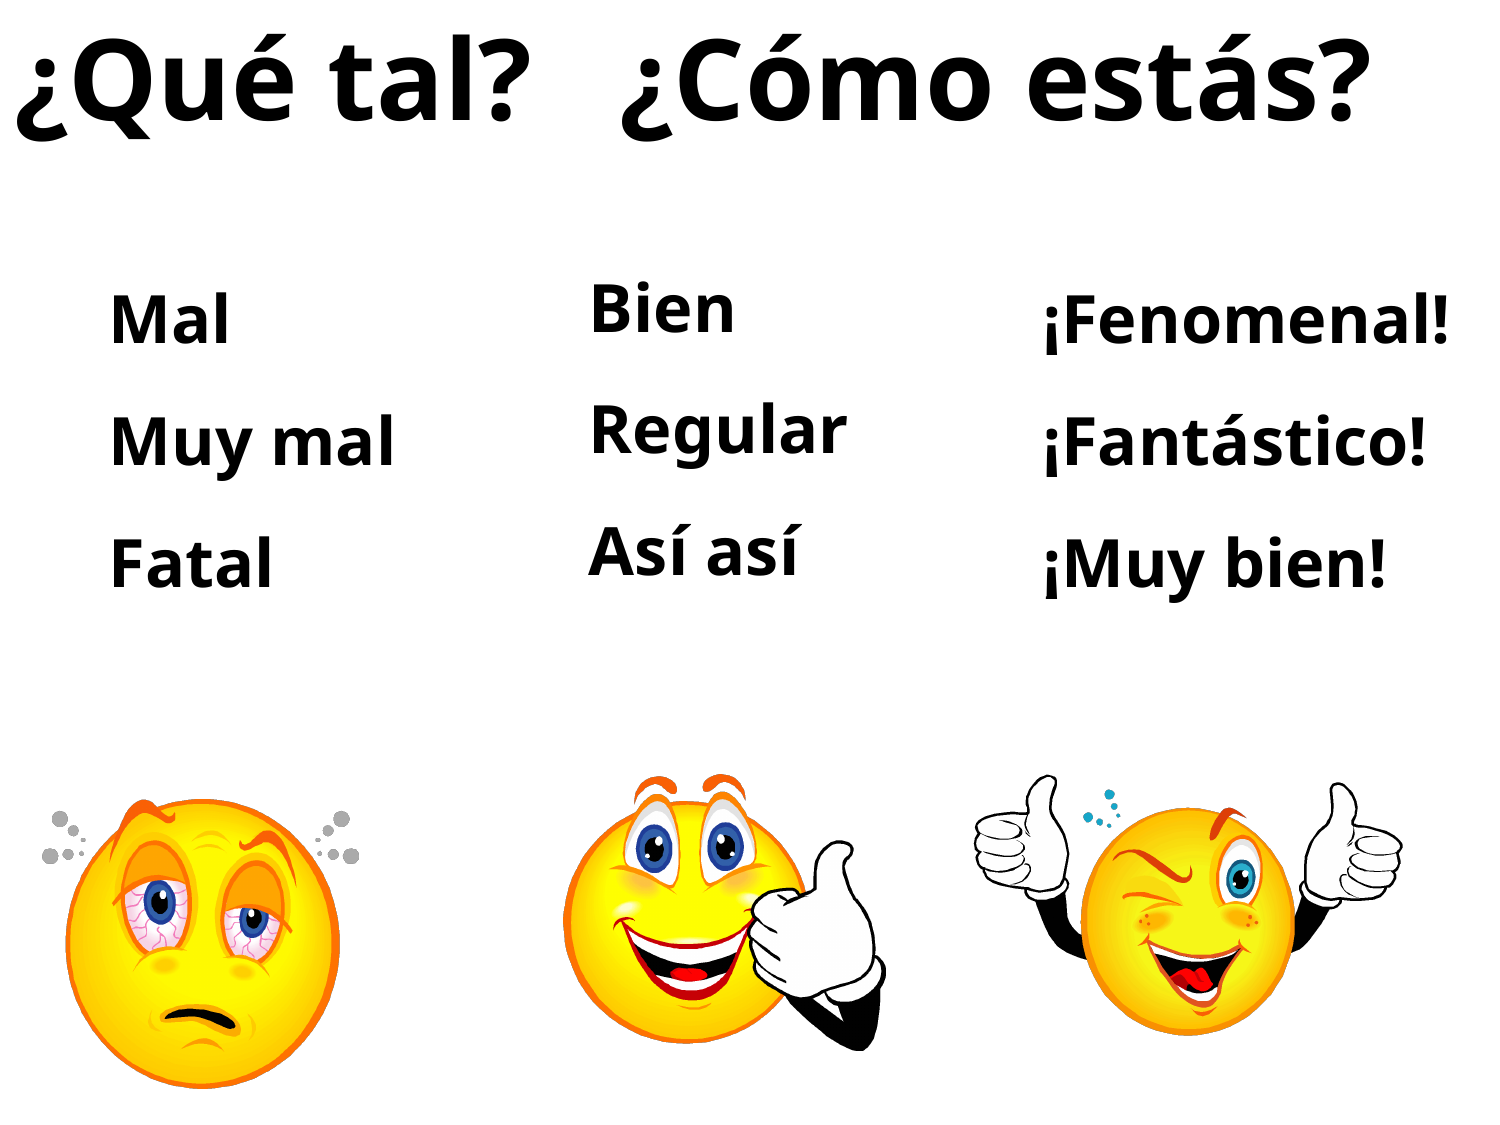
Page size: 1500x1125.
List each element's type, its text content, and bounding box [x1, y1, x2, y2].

picture [41, 798, 360, 1090]
text_box ¿Qué tal? ¿Cómo estás? [0, 0, 1500, 151]
text_box Bien Regular Así así [574, 257, 1047, 597]
text_box ¡Fenomenal! ¡Fantástico! ¡Muy bien! [1027, 269, 1500, 609]
text_box Mal Muy mal Fatal [93, 269, 567, 609]
picture [972, 773, 1404, 1037]
picture [562, 773, 887, 1053]
